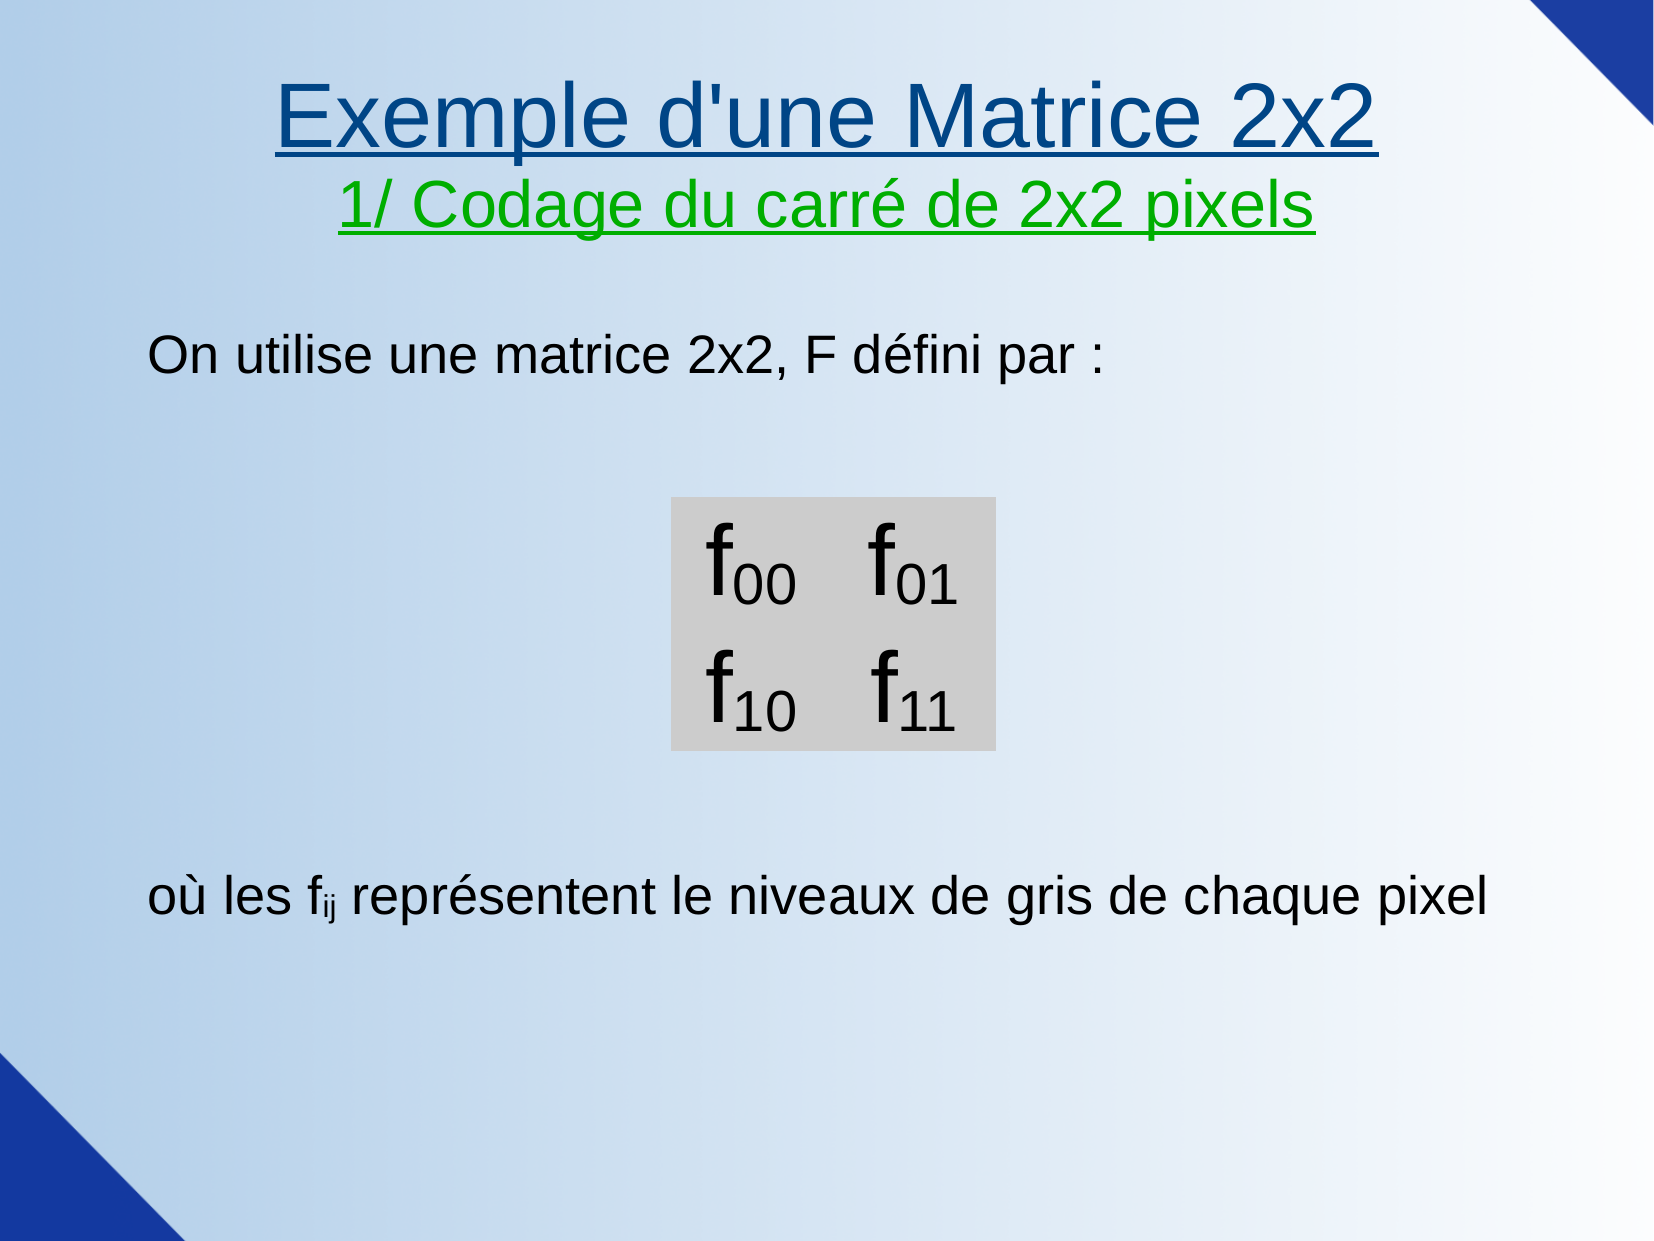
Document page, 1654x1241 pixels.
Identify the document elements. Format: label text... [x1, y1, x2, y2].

table_cell f11 [832, 624, 996, 751]
table_header f00 [671, 497, 832, 624]
title Exemple d'une Matrice 2x2 1/ Codage du carré de 2x2 pixels [82, 56, 1571, 250]
picture [0, 0, 1654, 1241]
table_cell f10 [671, 624, 832, 751]
table_header f01 [832, 497, 996, 624]
list On utilise une matrice 2x2, F défini par : où les fij représentent le niveaux de gris de chaque pixel [76, 324, 1565, 1129]
